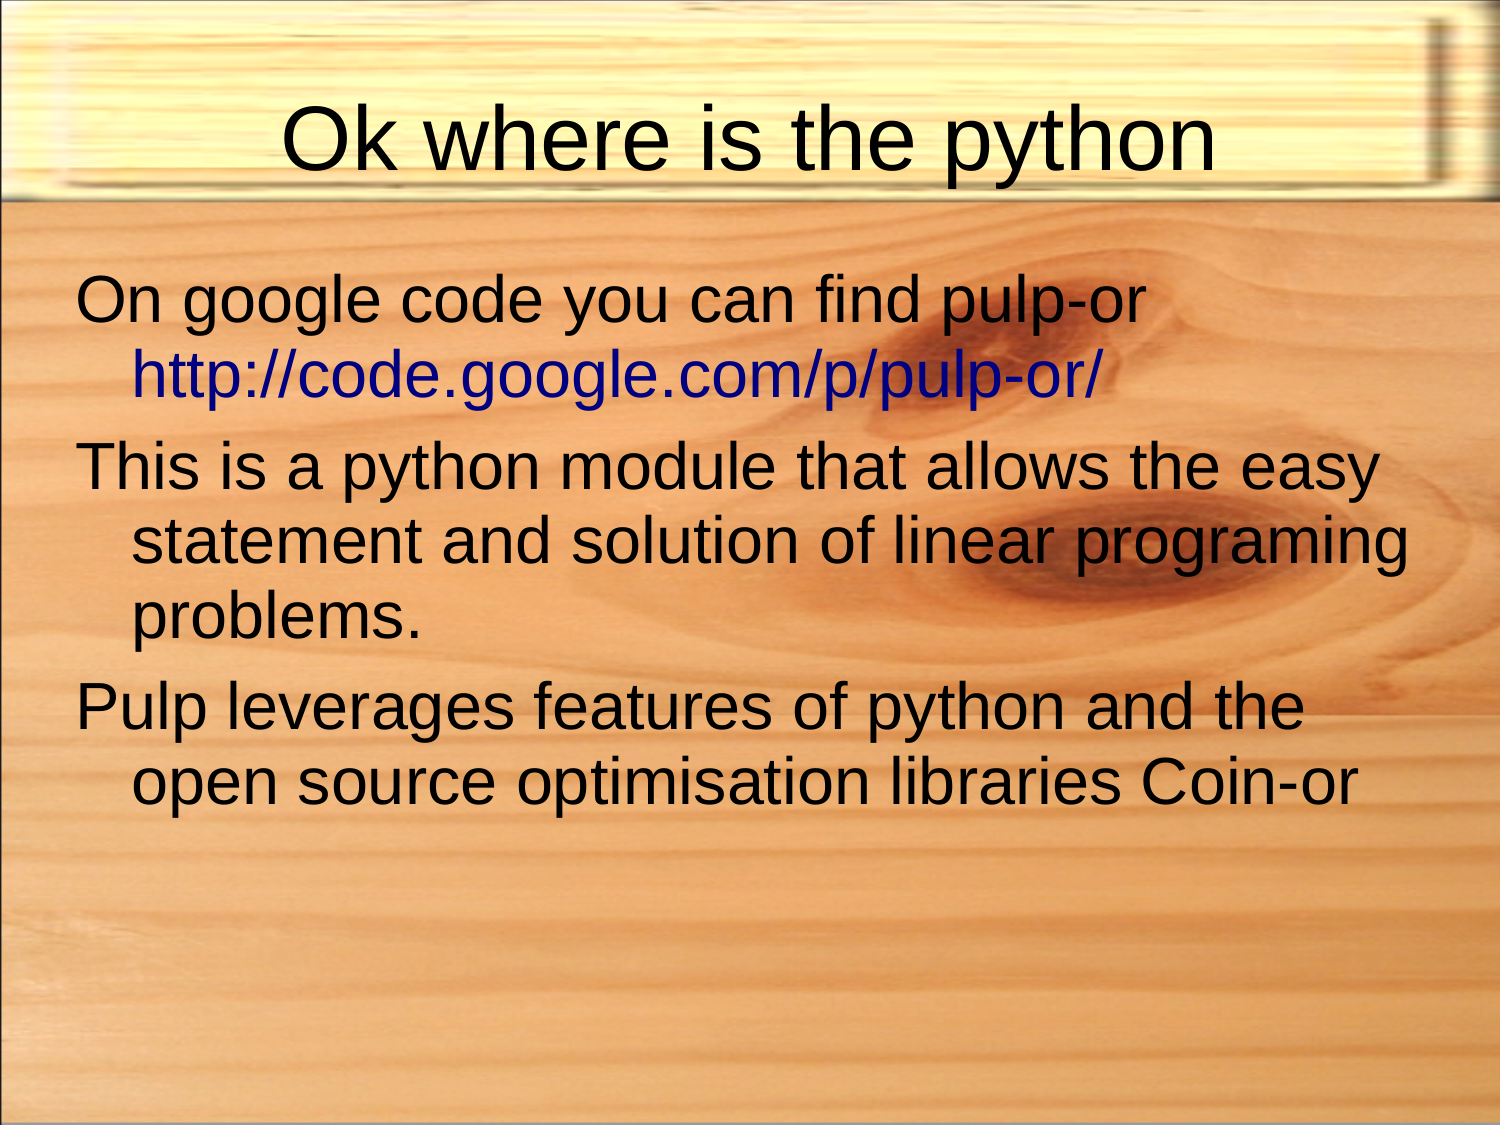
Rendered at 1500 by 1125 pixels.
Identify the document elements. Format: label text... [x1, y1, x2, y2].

picture [0, 0, 1500, 1125]
title Ok where is the python [75, 52, 1426, 226]
list On google code you can find pulp-or http://code.google.com/p/pulp-or/ This is a python module that allows the easy statement and solution of linear programing problems. Pulp leverages features of python and the open source optimisation libraries Coin-or [75, 262, 1426, 991]
